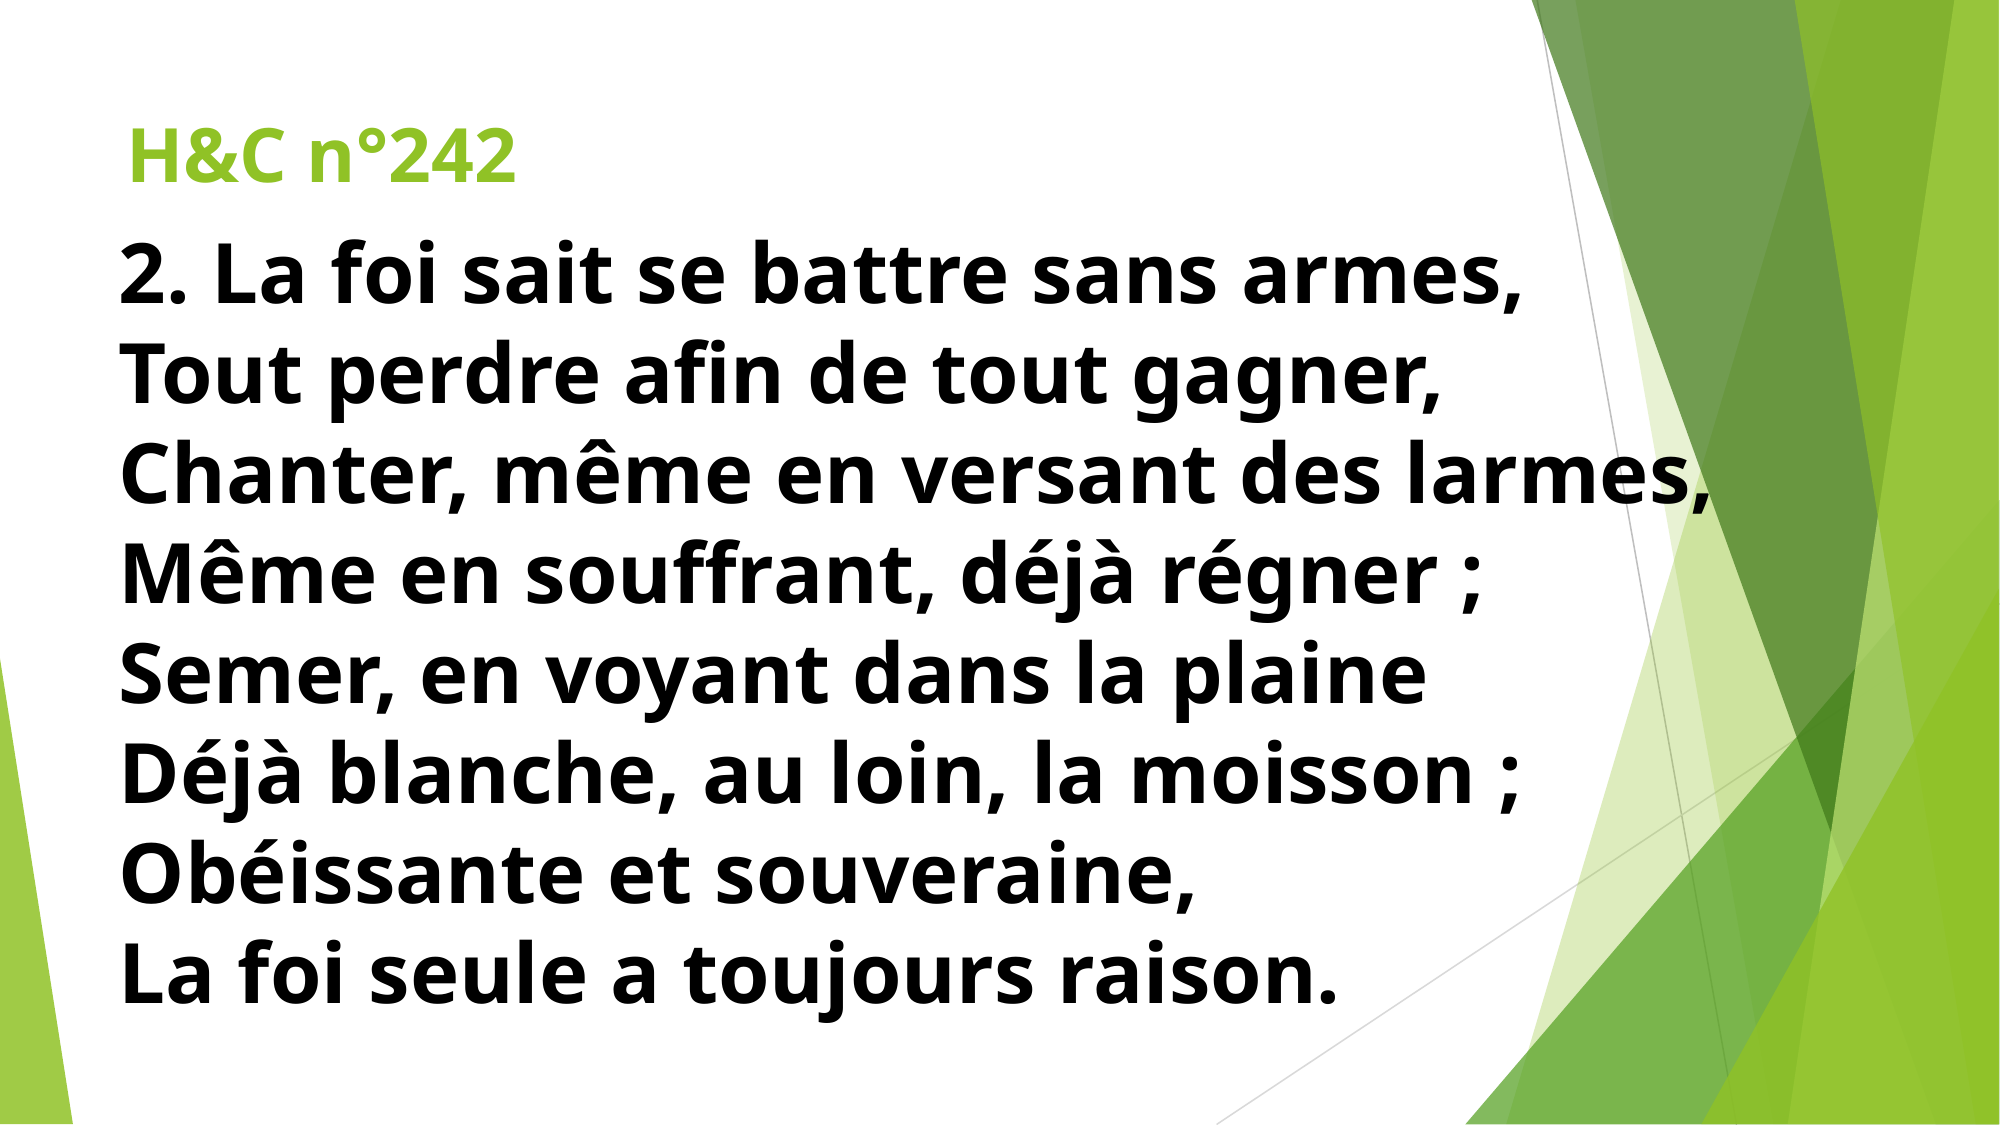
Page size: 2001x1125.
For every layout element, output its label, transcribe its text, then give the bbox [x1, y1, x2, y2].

text_box 2. La foi sait se battre sans armes, Tout perdre afin de tout gagner, Chanter, même en versant des larmes, Même en souffrant, déjà régner ; Semer, en voyant dans la plaine Déjà blanche, au loin, la moisson ; Obéissante et souveraine, La foi seule a toujours raison. [104, 212, 1971, 1026]
text_box H&C n°242 [111, 99, 1522, 212]
